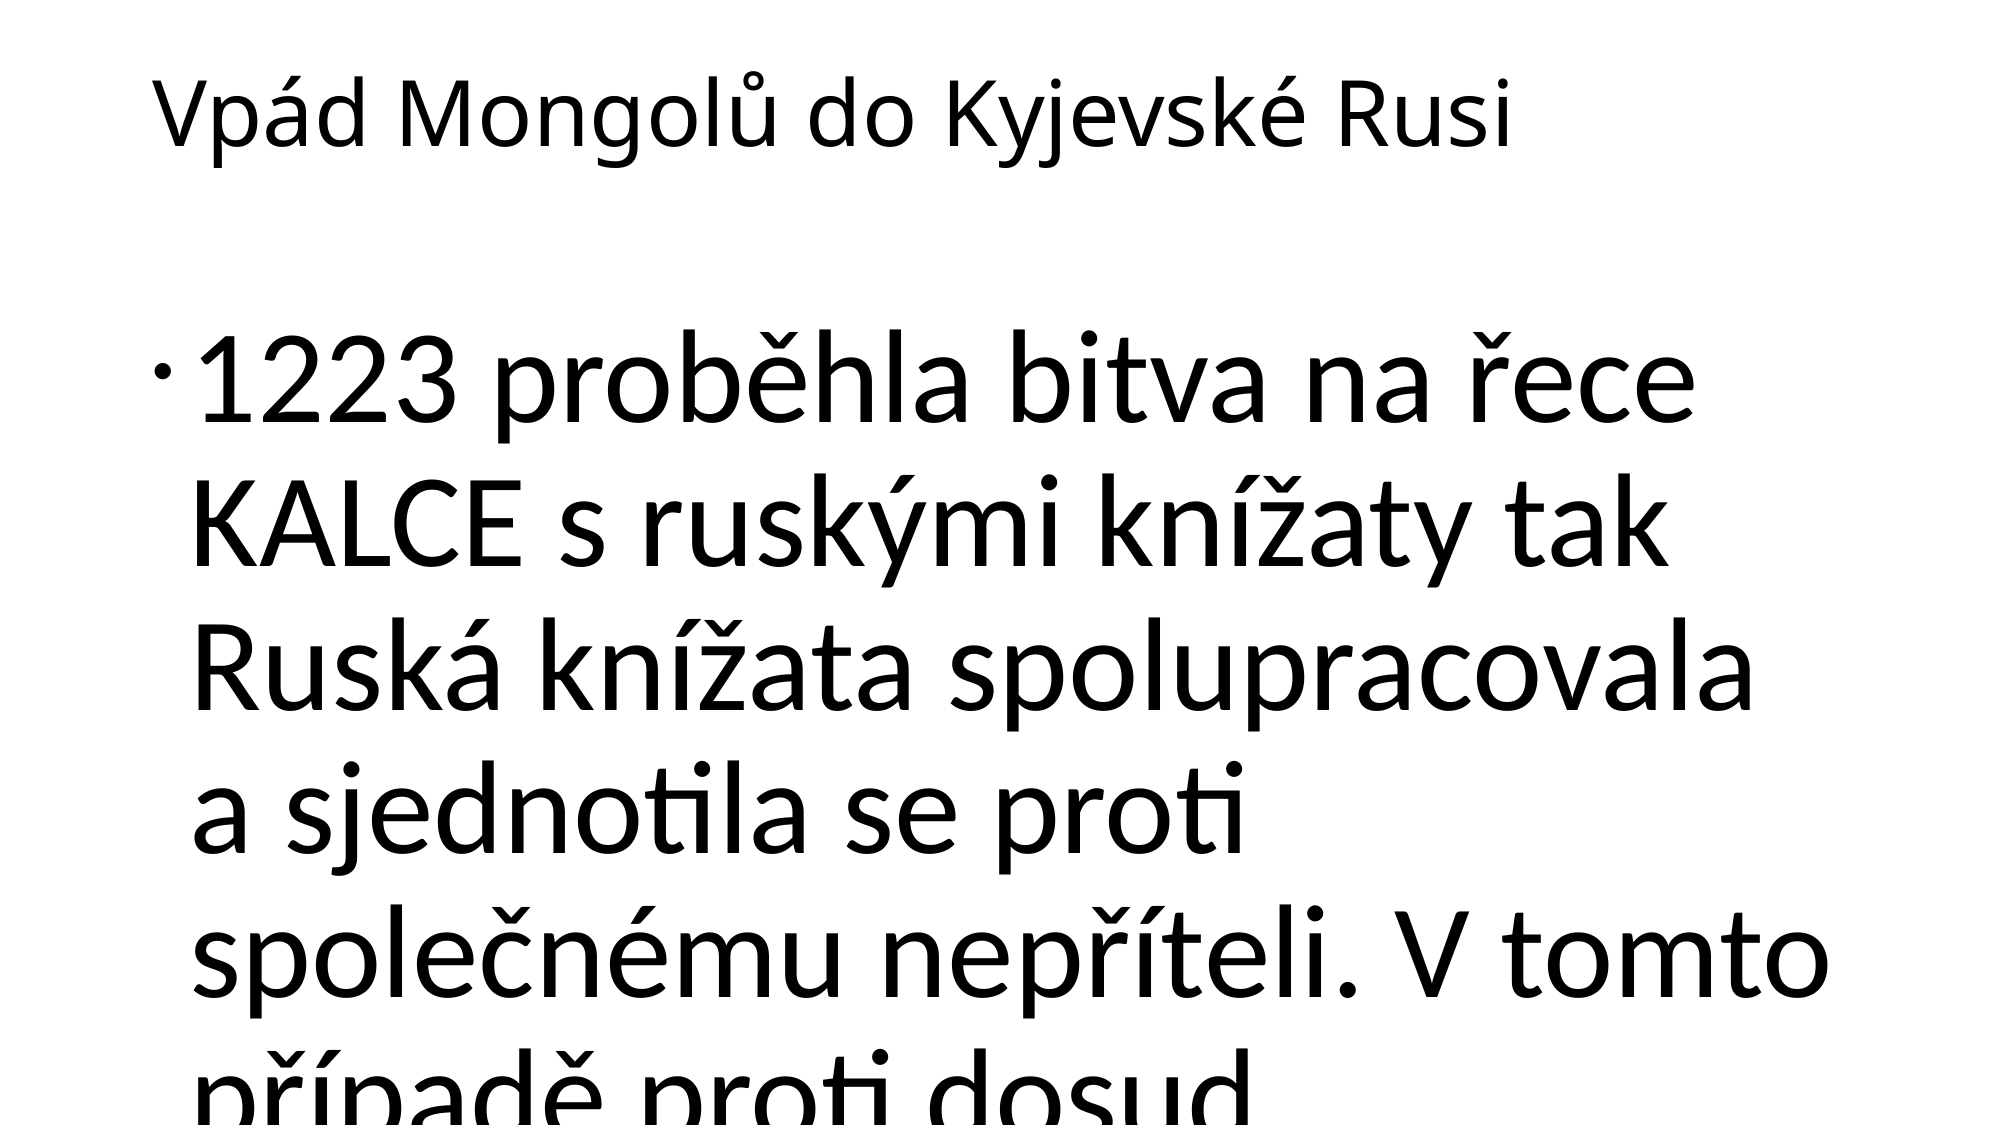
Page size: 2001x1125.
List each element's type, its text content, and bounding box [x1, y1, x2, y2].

list 1223 proběhla bitva na řece KALCE s ruskými knížaty tak Ruská knížata spolupracovala a sjednotila se proti společnému nepříteli. V tomto případě proti dosud neznámým Mongolům. Početně silnější ruské vojsko bylo poraženo a ať už v boji či při útěku bylo zabito mnoho knížat. Zachránil se jen každý desátý. Mongolové pobili všechny, kteří jim padli do rukou. Mongolské vojsko zmizelo tak rychle, jak se objevilo. na přelomu let 1237-1238 vpád Mongolů, vedených Čingischánovými vnuky v čele s Bátúem Bátú - mongolský princ, vnuk Čingischánův, sestavil vojsko čítající údajně 200 tisíc jízdních bojovníků, postupně dobyl většinu ruských měst, včetně Kyjeva, Po Čingischánově smrti byl postaven do čela armády . V roce 1236 Batú započal plánovanou invazi do Evropy. Překročil Volhu a střetl se s volžskými Bulhary a místními Kipčaky (též Polovci nebo Kumáni), které porazil. Bátú poté dobyl, vyplenil a srovnal se zemí Rjazaň, Kolomnu, Moskvu a Vladimir v roce 1238 bylo knížectví poraženo Mongoly na řece Siti došlo tak k počátku rozkladu Vladimirsko-suzdalského knížectví v roce 1238 byl pozván do Vladimiru Jaroslav Vsevolodovič, který tehdy vládl v Kyjevě Jaroslav byl zvolen velikým knížetem a pokusil se napravit škody Mongolů na Vladimirském knížectví v roce 1239 zahájil Bátů další tažení do Evropy, které se tentokrát Vladimirskému knížectví vyhnulo a usadil se na dolní Volze Koncem roku 1239 si Mongolové zajistili přístup ke Kyjevu. Ten byl následujícího roku (1240) obklíčen a dobyt [137, 299, 1863, 1014]
title Vpád Mongolů do Kyjevské Rusi [137, 59, 1863, 278]
